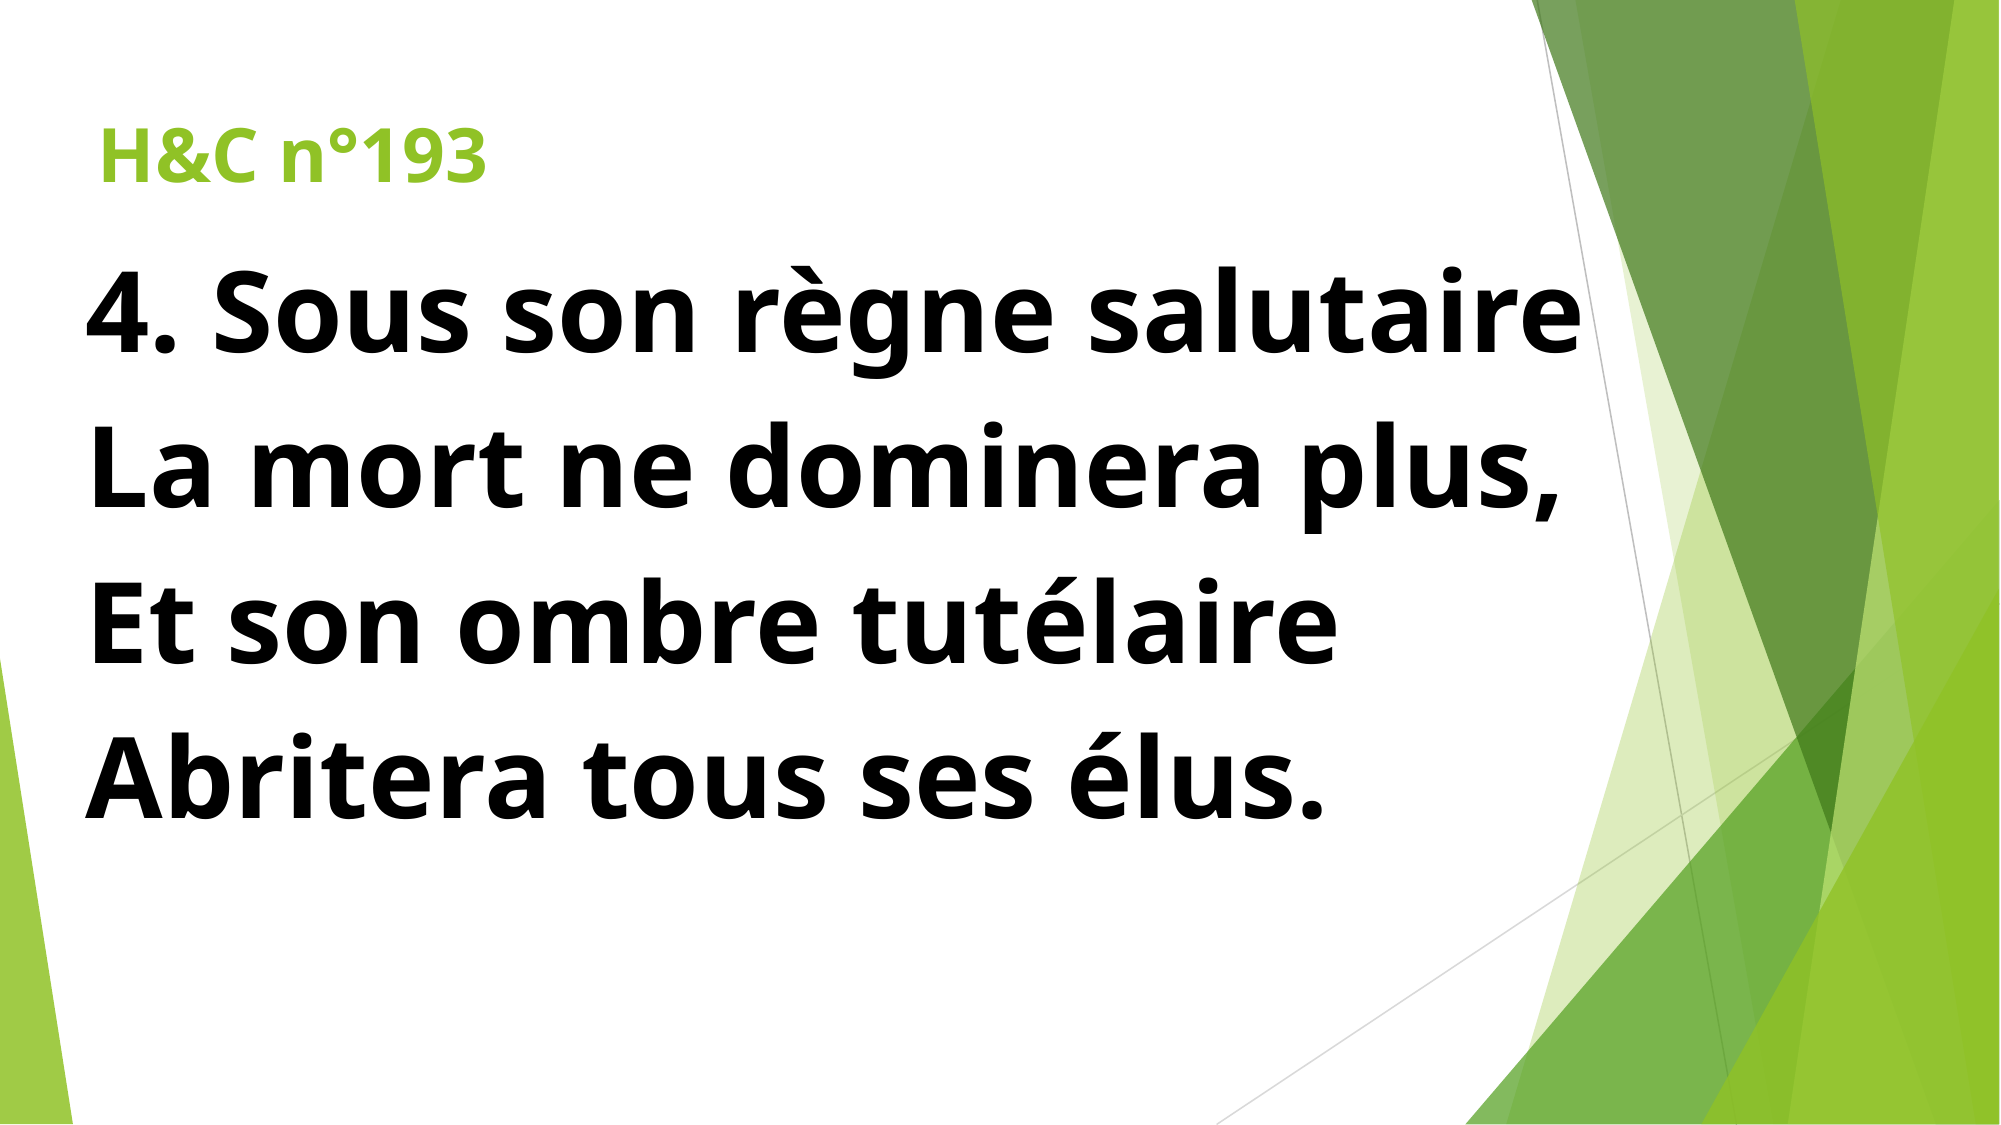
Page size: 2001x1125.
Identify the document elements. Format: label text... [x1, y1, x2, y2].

text_box 4. Sous son règne salutaire La mort ne dominera plus, Et son ombre tutélaire Abritera tous ses élus. [70, 212, 1961, 1074]
text_box H&C n°193 [82, 99, 1522, 212]
